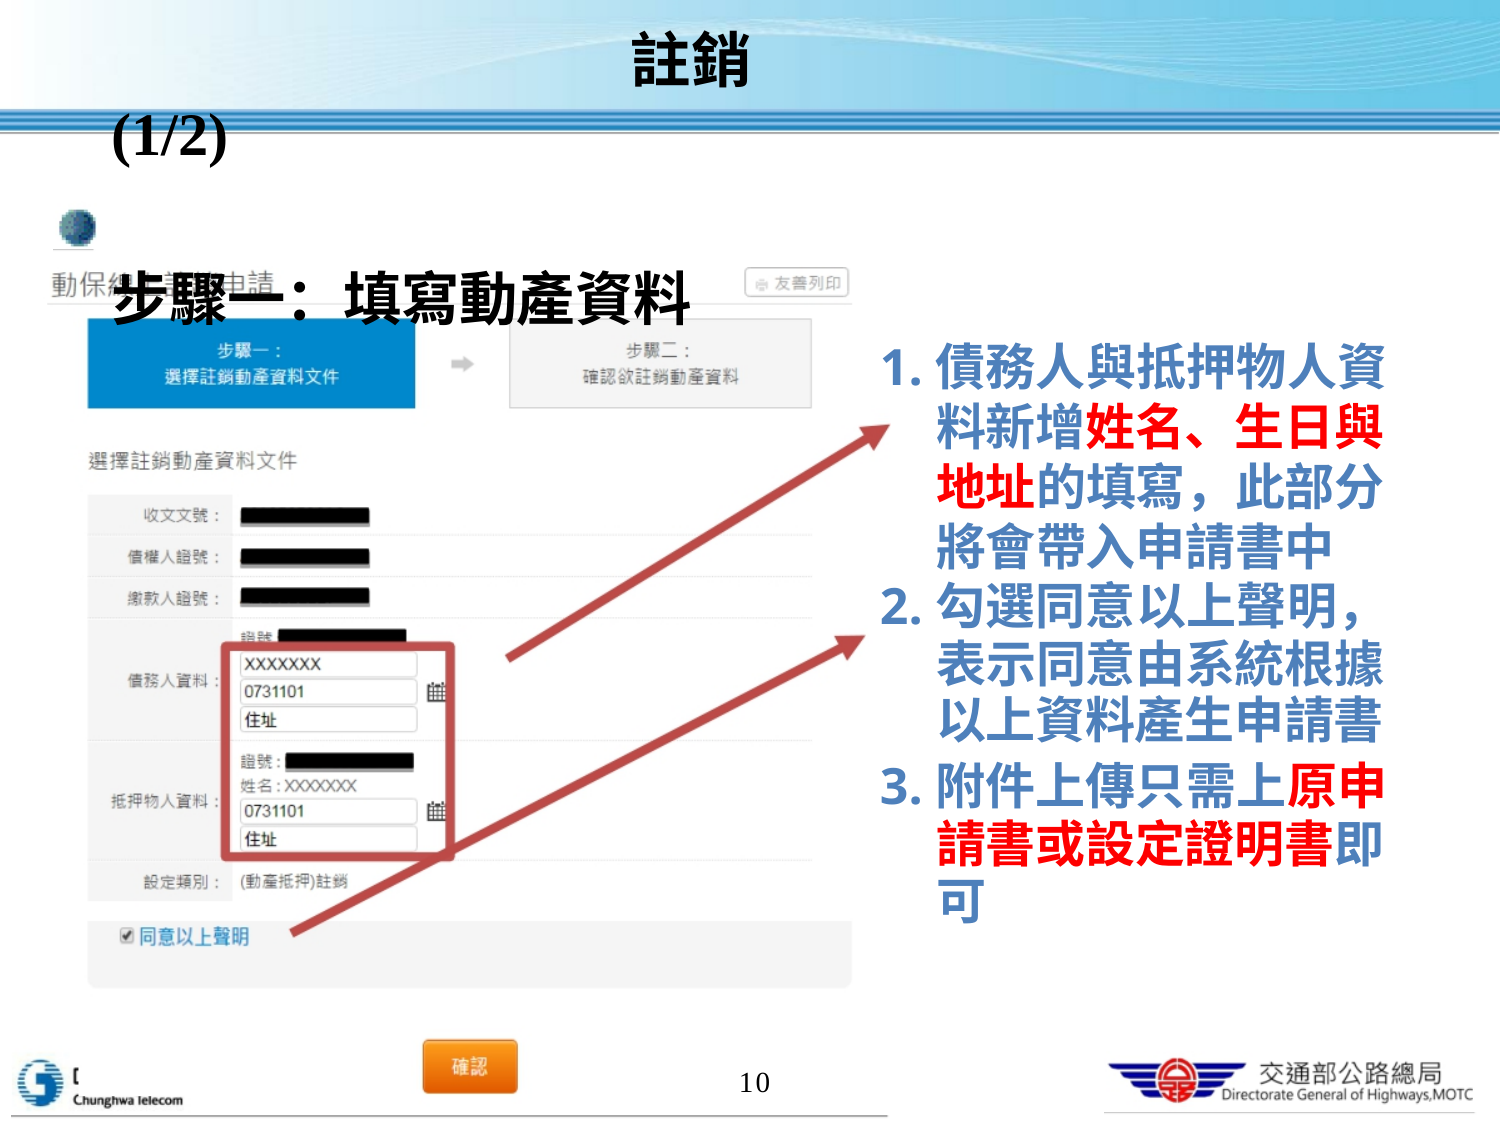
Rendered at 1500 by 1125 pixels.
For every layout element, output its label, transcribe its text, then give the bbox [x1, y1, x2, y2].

text_box 註銷(1/2) 步驟一：填寫動產資料 [111, 22, 872, 260]
picture [0, 0, 1500, 132]
picture [1104, 1051, 1478, 1112]
picture [53, 201, 97, 249]
text_box 10 [738, 1059, 794, 1099]
text_box 1.債務人與抵押物人資料新增姓名、生日與地址的填寫，此部分將會帶入申請書中 2.勾選同意以上聲明，表示同意由系統根據以上資料產生申請書 3.附件上傳只需上原申請書或設定證明書即可 [879, 335, 1389, 933]
picture [11, 266, 891, 1116]
